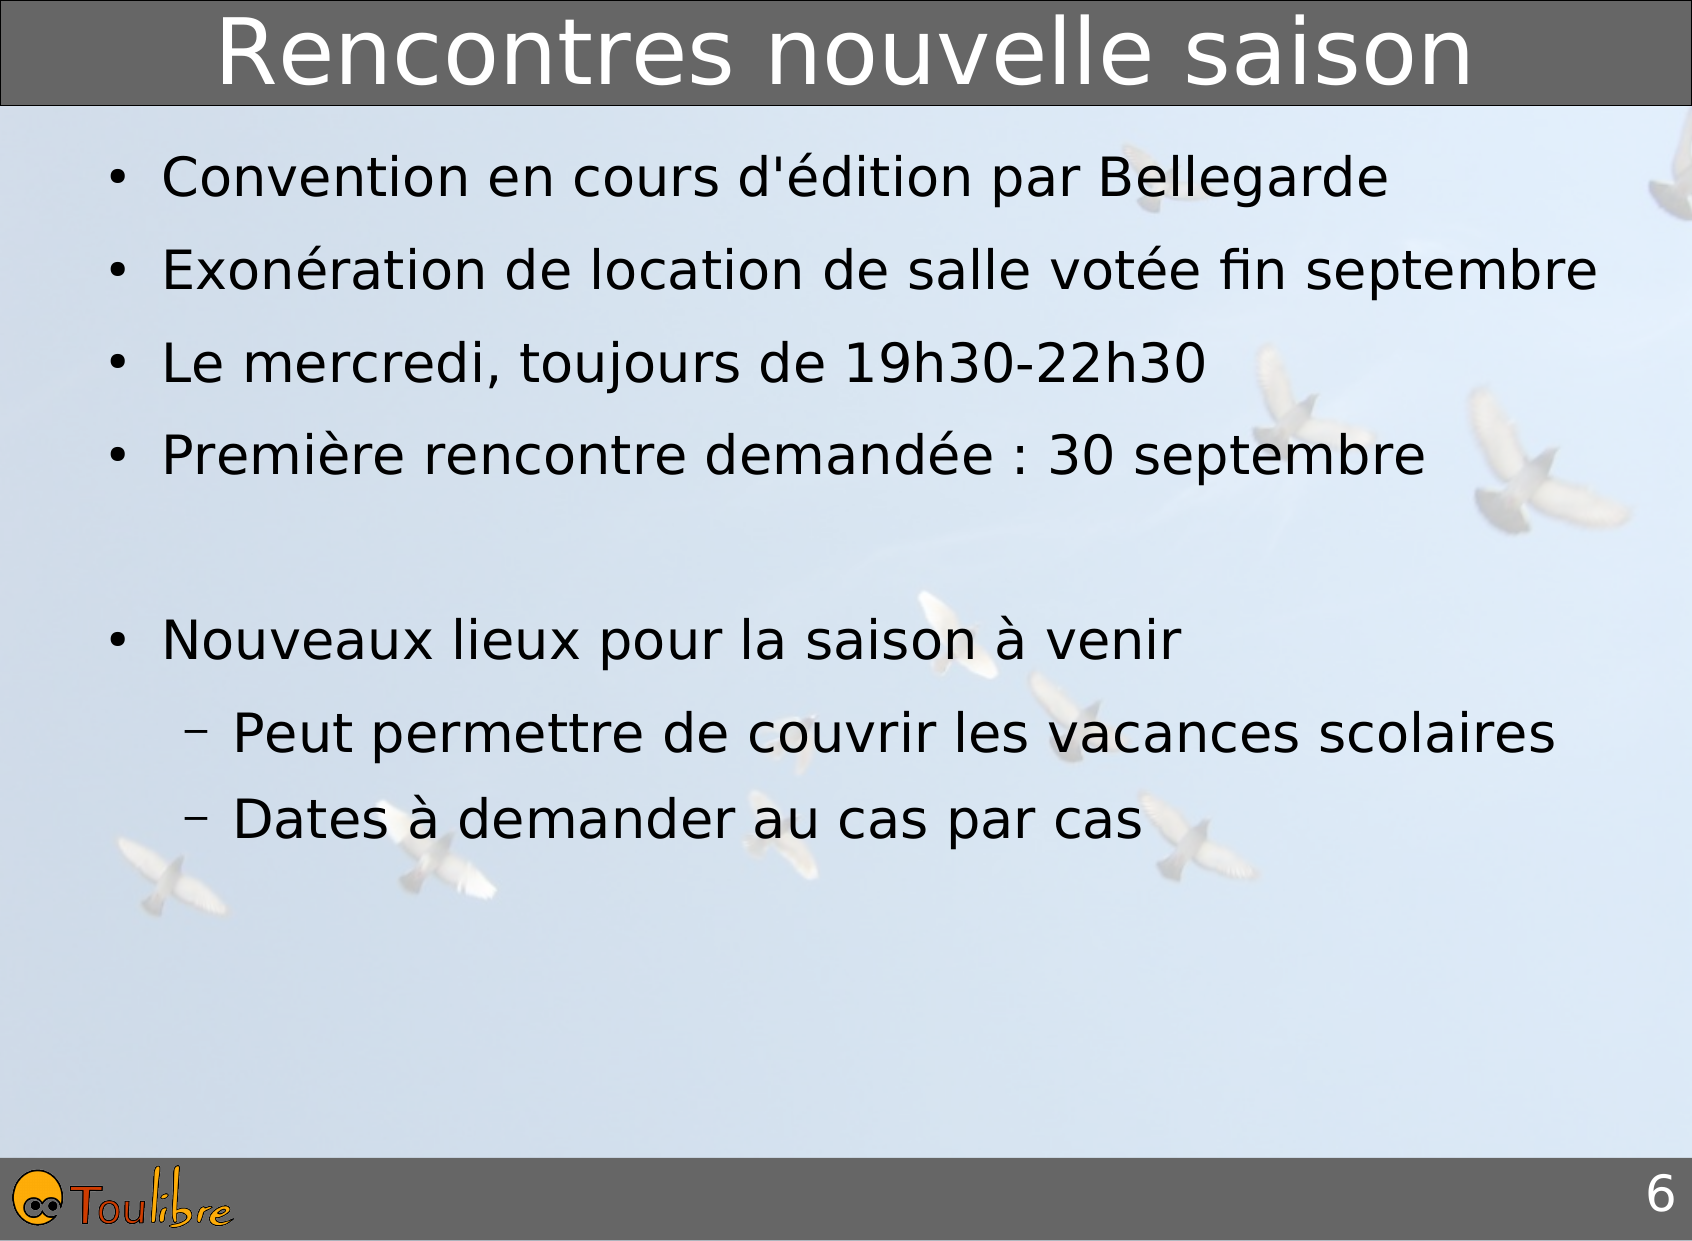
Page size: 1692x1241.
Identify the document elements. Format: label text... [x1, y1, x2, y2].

picture [12, 1165, 234, 1228]
list Convention en cours d'édition par Bellegarde Exonération de location de salle votée fin septembre Le mercredi, toujours de 19h30-22h30 Première rencontre demandée : 30 septembre Nouveaux lieux pour la saison à venir Peut permettre de couvrir les vacances scolaires Dates à demander au cas par cas [84, 146, 1608, 1109]
title Rencontres nouvelle saison [0, 0, 1692, 107]
